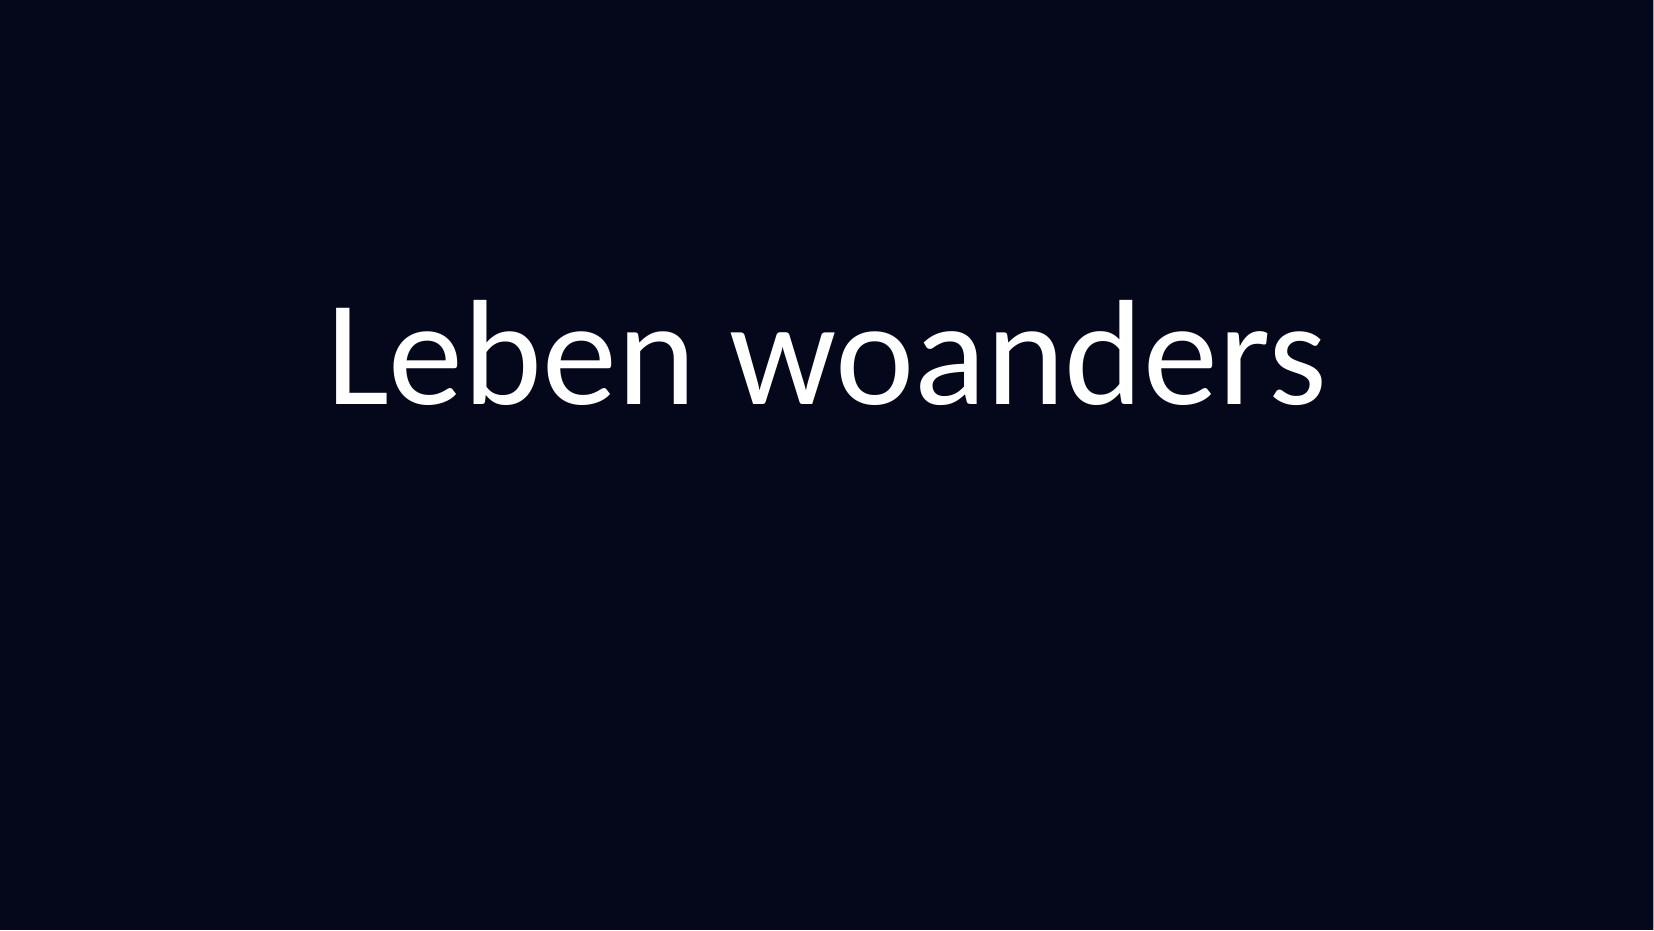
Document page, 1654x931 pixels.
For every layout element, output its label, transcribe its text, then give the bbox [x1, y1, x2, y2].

title Leben woanders [82, 289, 1571, 445]
